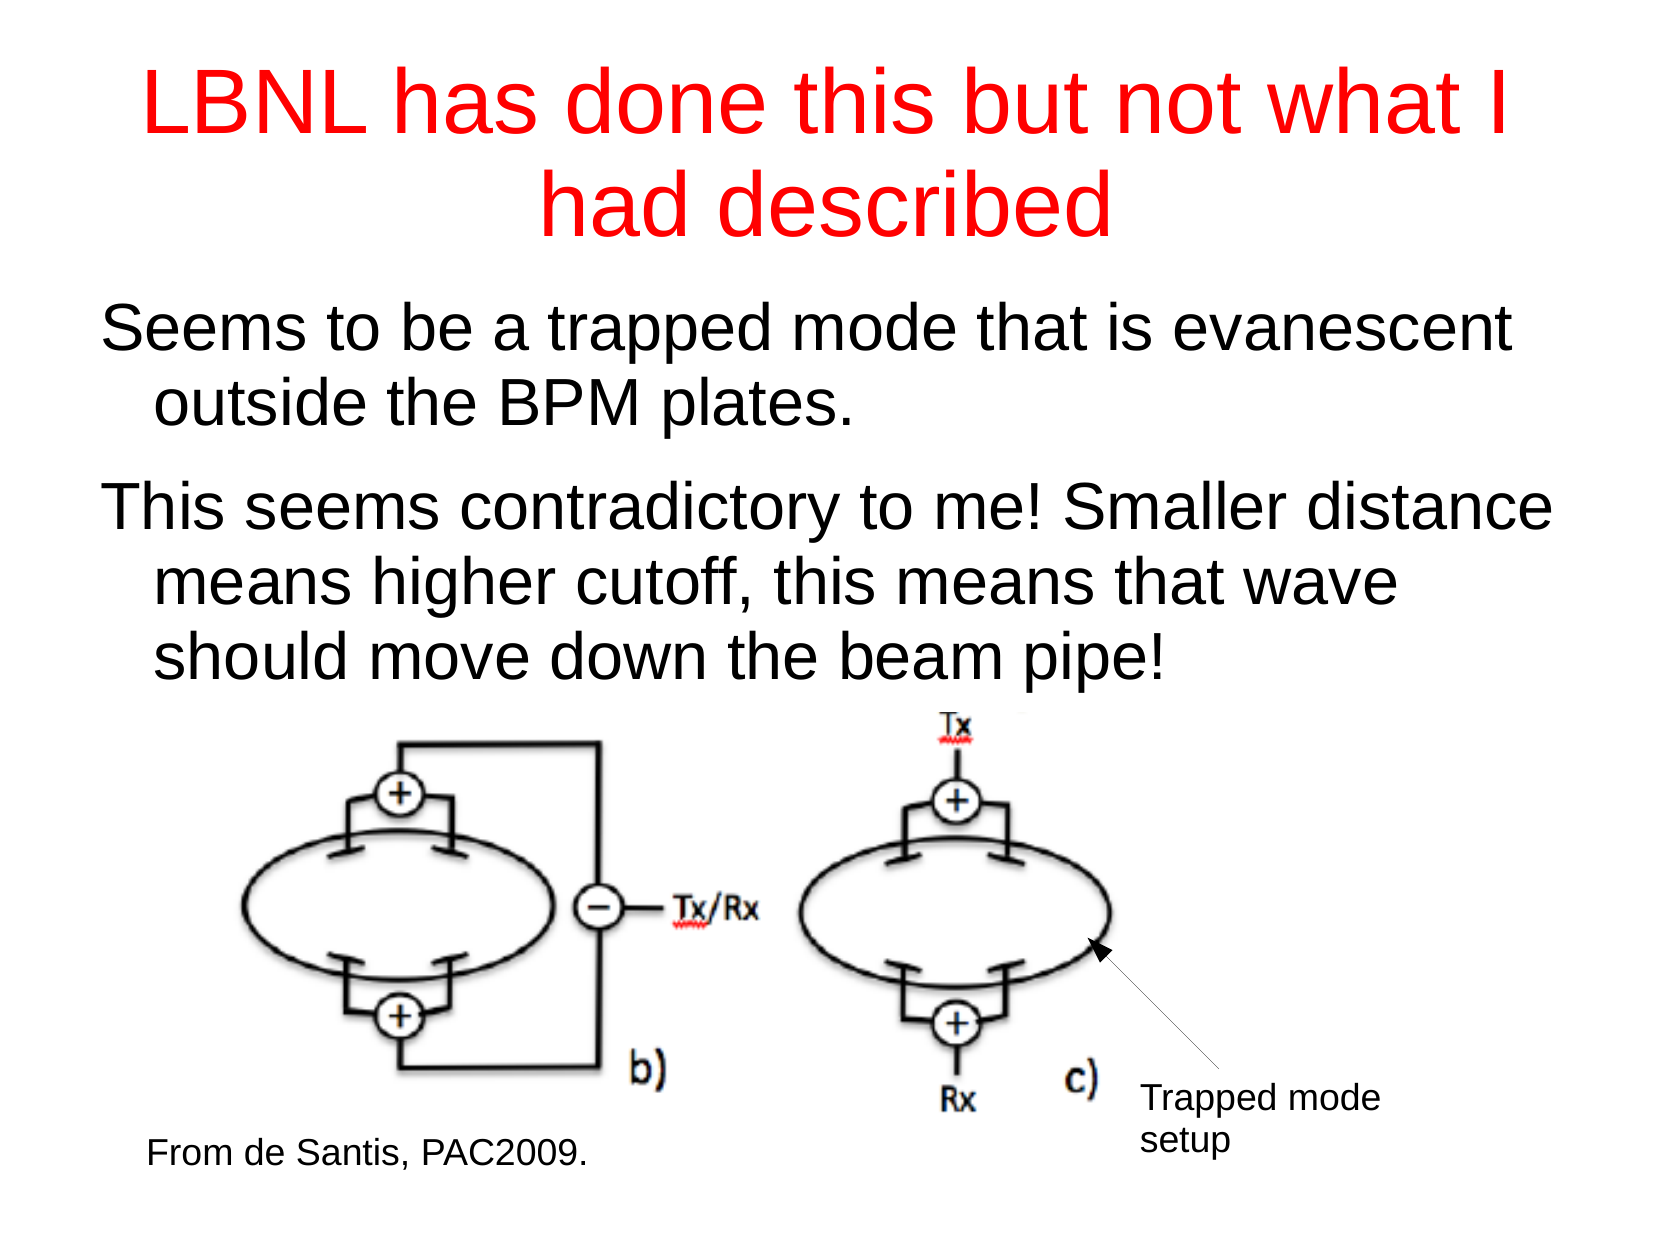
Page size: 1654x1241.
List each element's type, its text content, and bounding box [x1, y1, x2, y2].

title LBNL has done this but not what I had described [82, 49, 1571, 257]
text_box From de Santis, PAC2009. [131, 1124, 882, 1182]
text_box Trapped mode setup [1125, 1068, 1463, 1168]
list Seems to be a trapped mode that is evanescent outside the BPM plates. This seems contradictory to me! Smaller distance means higher cutoff, this means that wave should move down the beam pipe! [82, 290, 1571, 694]
picture [138, 712, 1219, 1139]
